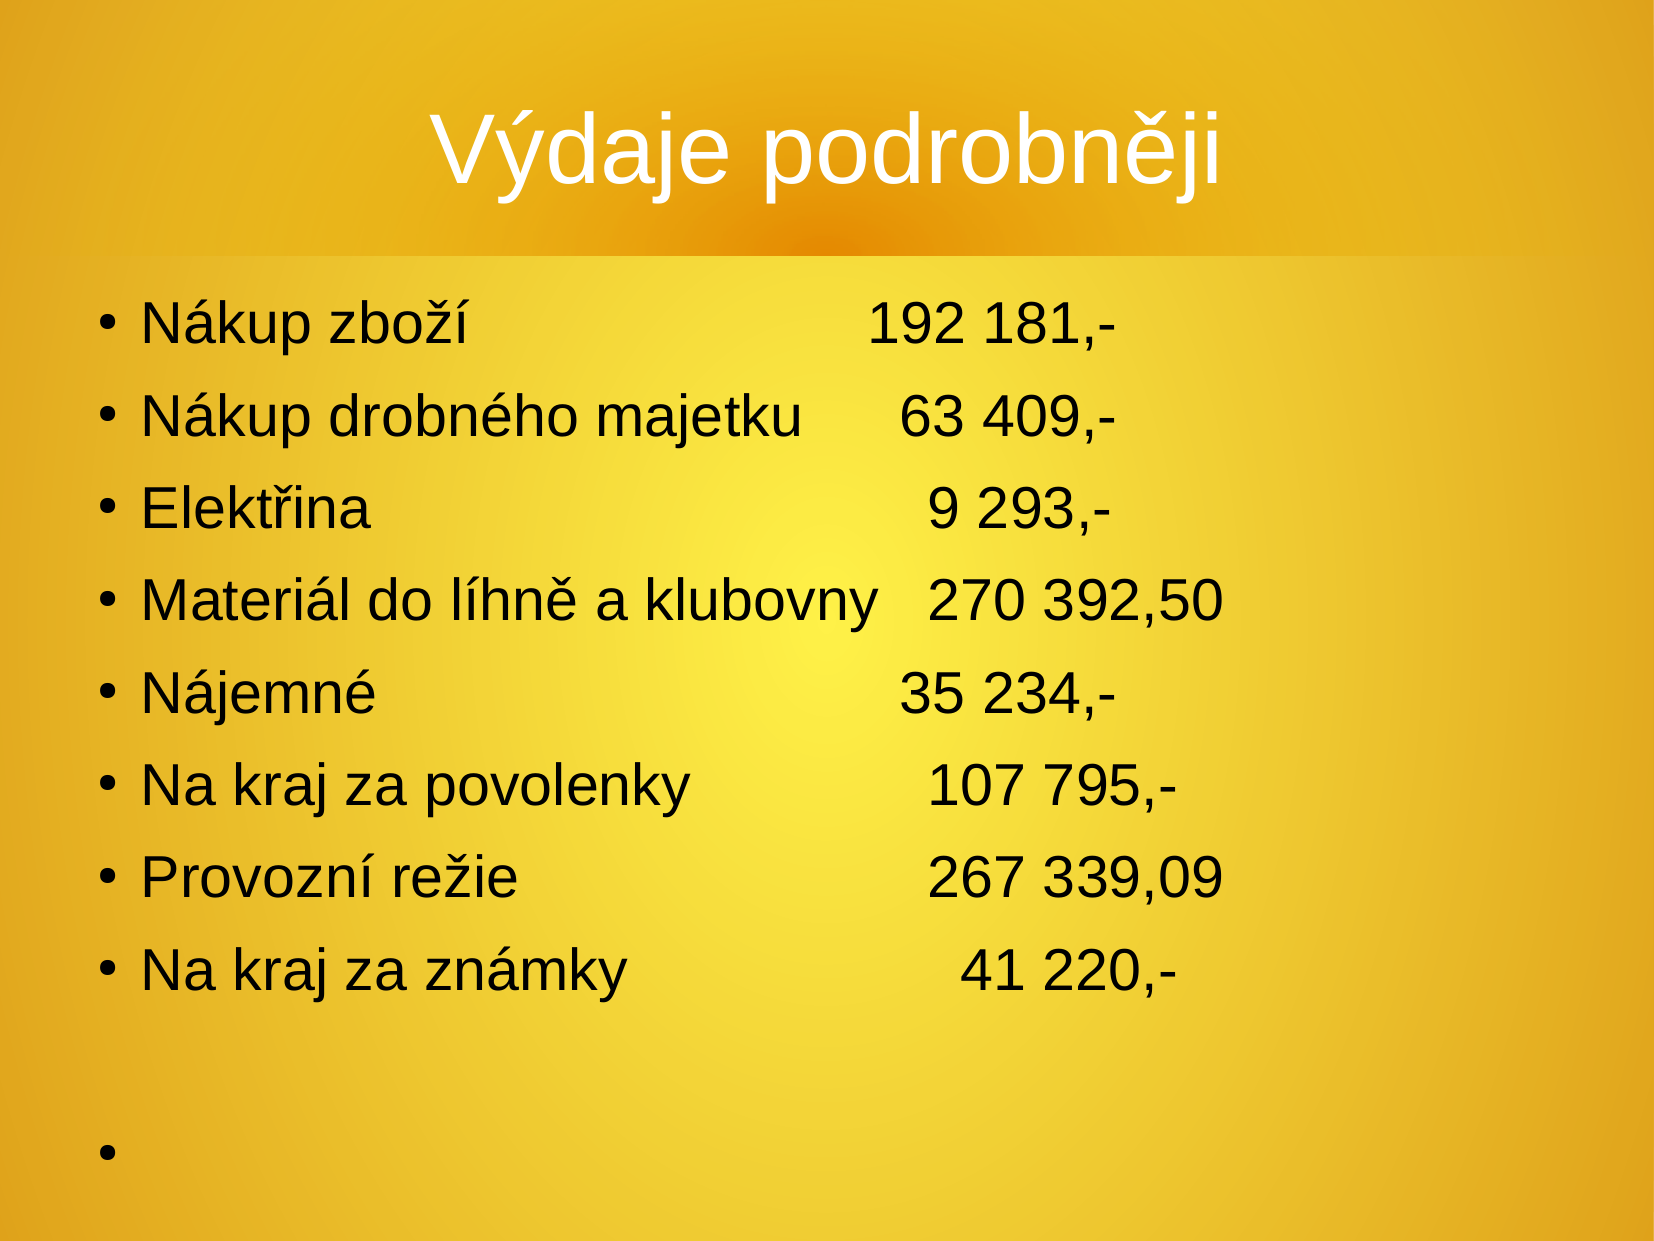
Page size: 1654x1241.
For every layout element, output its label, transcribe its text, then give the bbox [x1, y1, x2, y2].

list Nákup zboží 192 181,- Nákup drobného majetku 63 409,- Elektřina 9 293,- Materiál do líhně a klubovny 270 392,50 Nájemné 35 234,- Na kraj za povolenky 107 795,- Provozní režie 267 339,09 Na kraj za známky 41 220,- [82, 290, 1571, 1010]
title Výdaje podrobněji [82, 47, 1571, 252]
